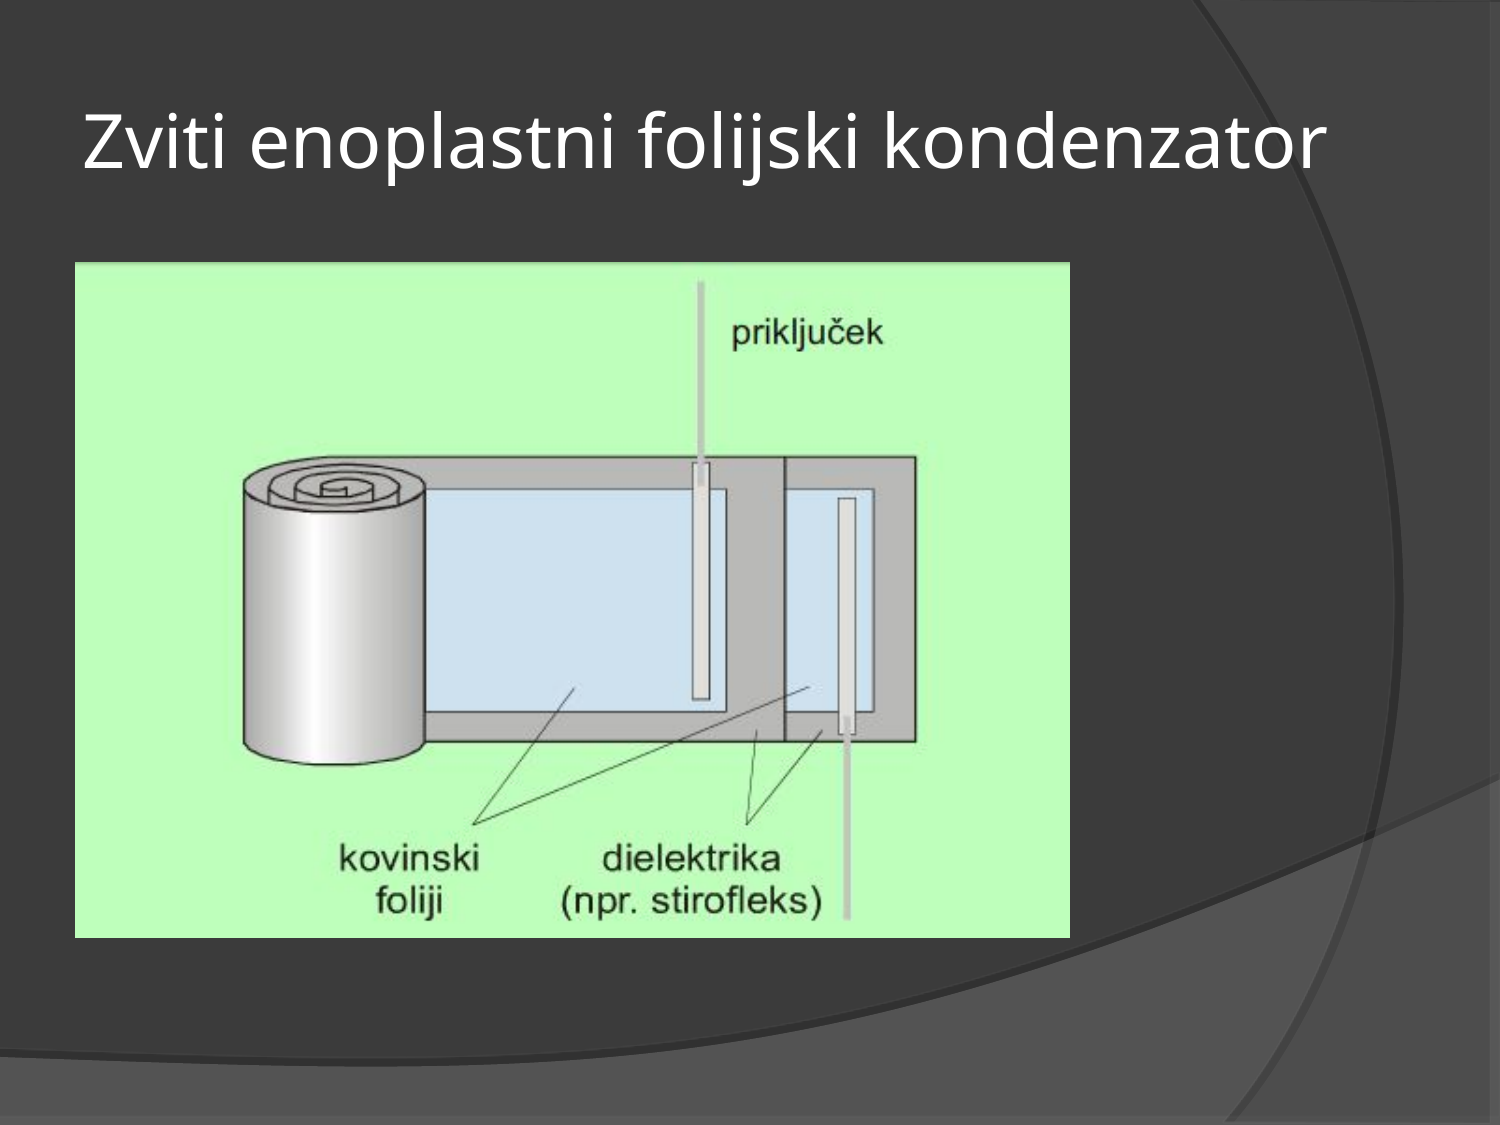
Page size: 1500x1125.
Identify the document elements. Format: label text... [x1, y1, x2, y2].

title Zviti enoplastni folijski kondenzator [75, 45, 1388, 233]
picture [75, 262, 1070, 938]
